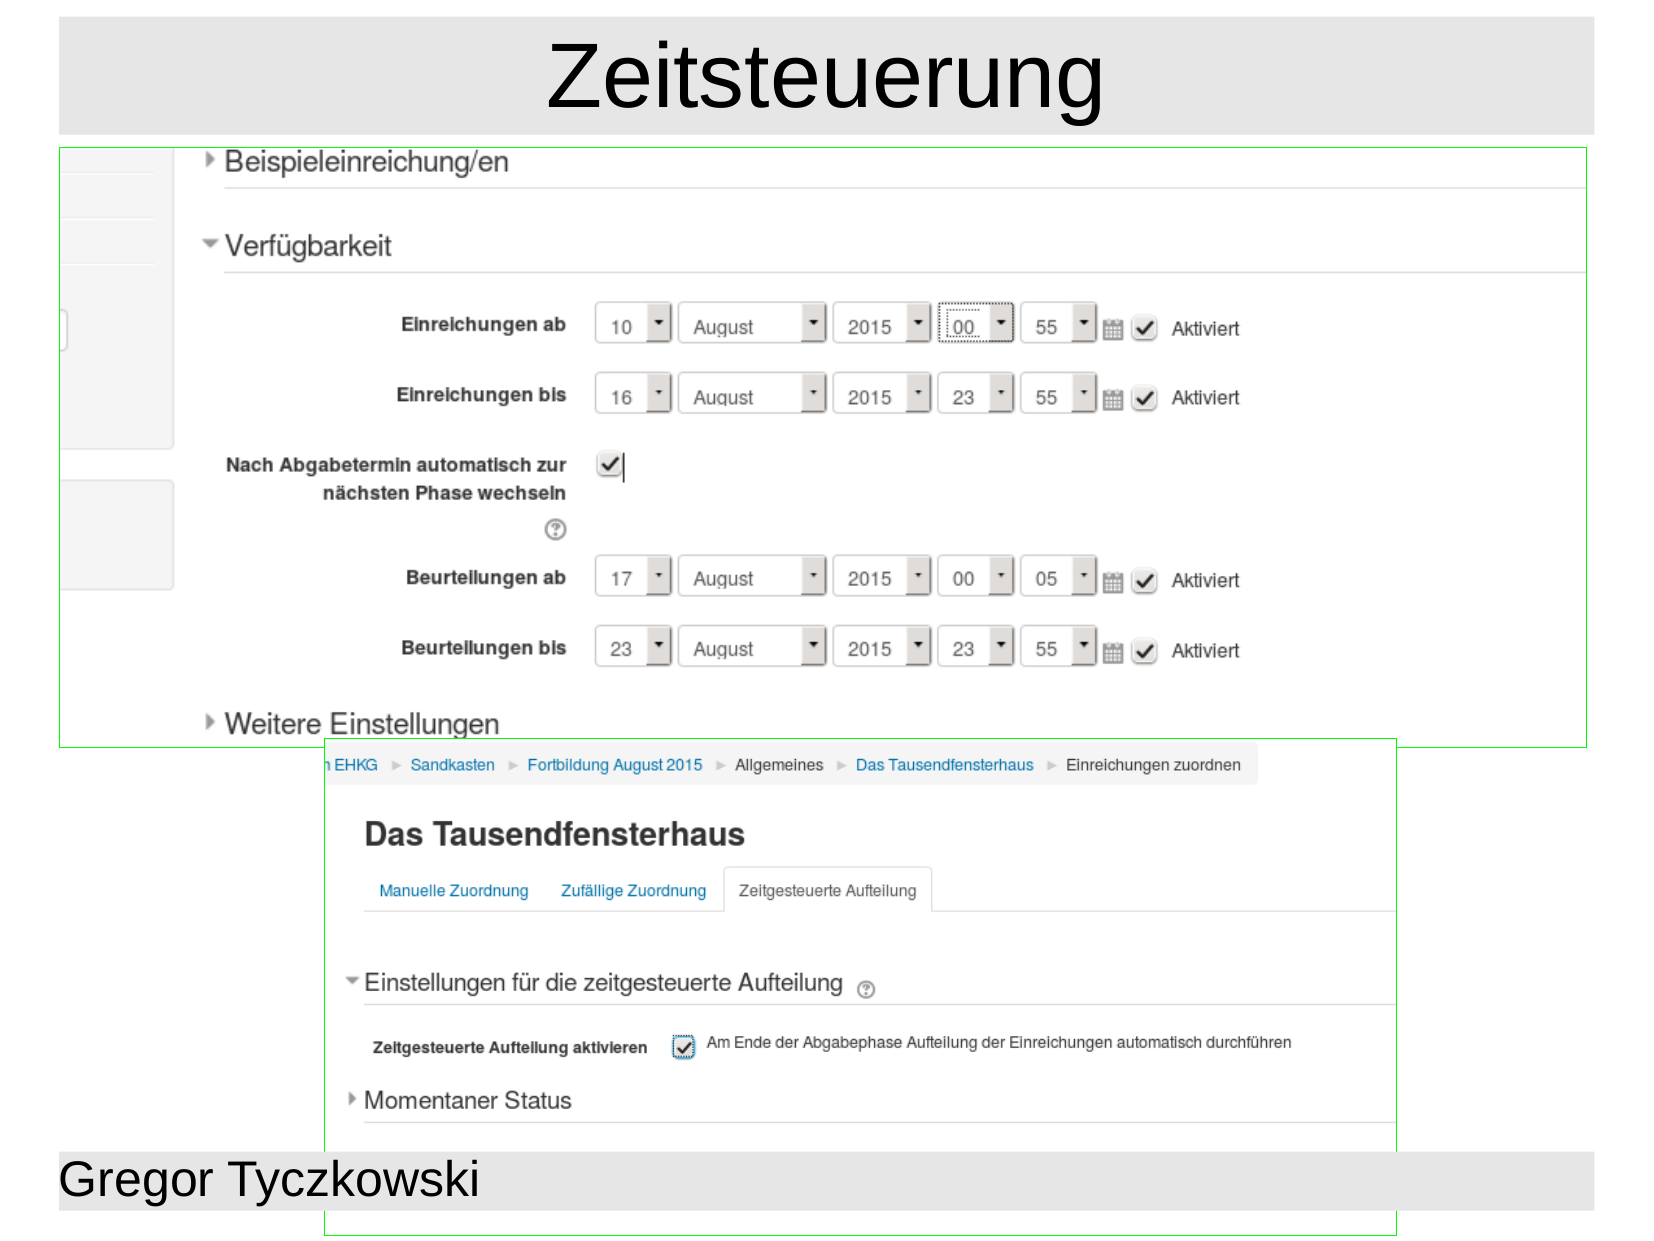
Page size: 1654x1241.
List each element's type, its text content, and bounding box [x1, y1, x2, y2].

list Gregor Tyczkowski [59, 1151, 1595, 1211]
picture [324, 1211, 1397, 1236]
picture [59, 147, 1587, 1151]
title Zeitsteuerung [59, 16, 1595, 135]
